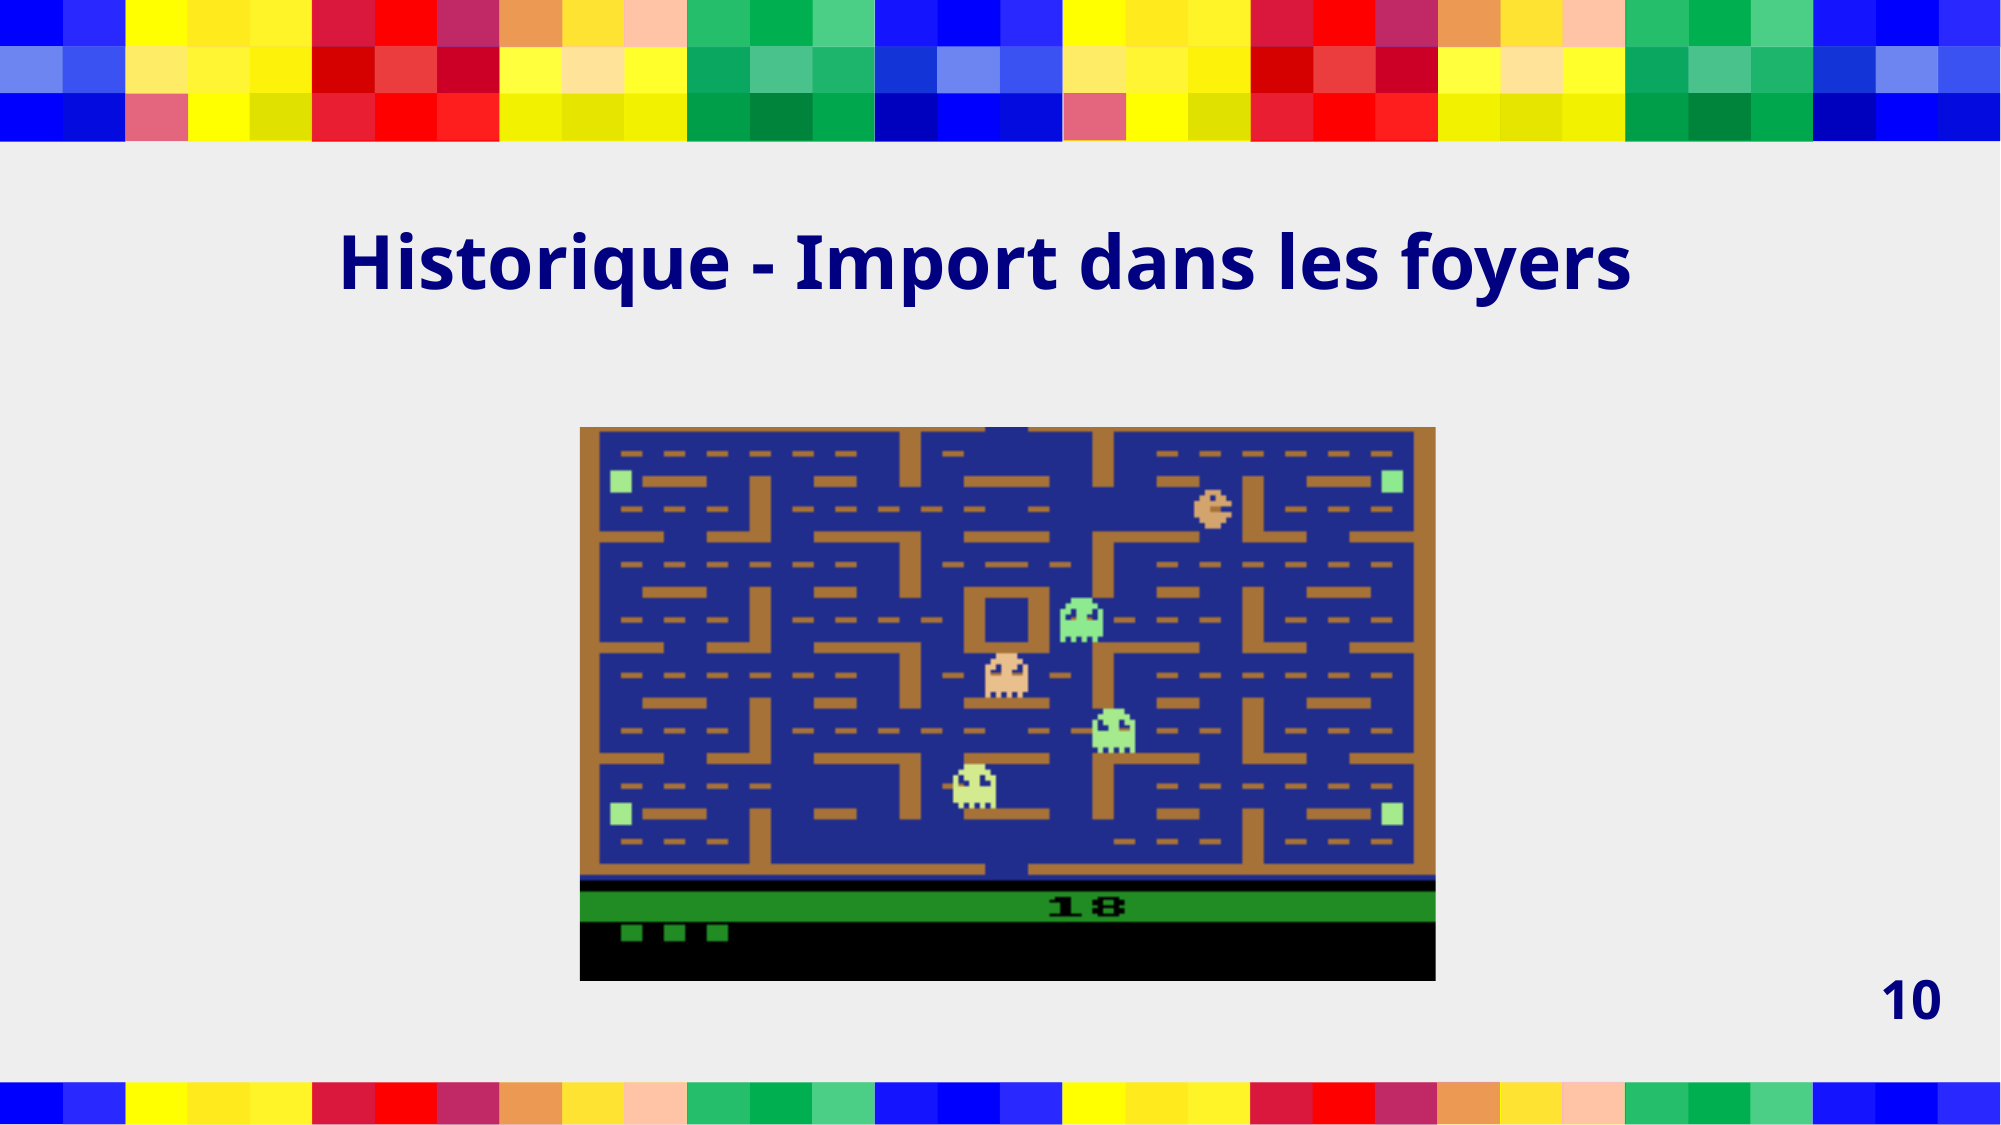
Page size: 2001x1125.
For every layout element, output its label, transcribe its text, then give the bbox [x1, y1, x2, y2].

text_box 10 [1853, 954, 1970, 1043]
title - Pacman (1982) [60, 213, 1915, 1058]
text_box Historique - Import dans les foyers [60, 201, 1912, 325]
text_box [579, 427, 1436, 981]
